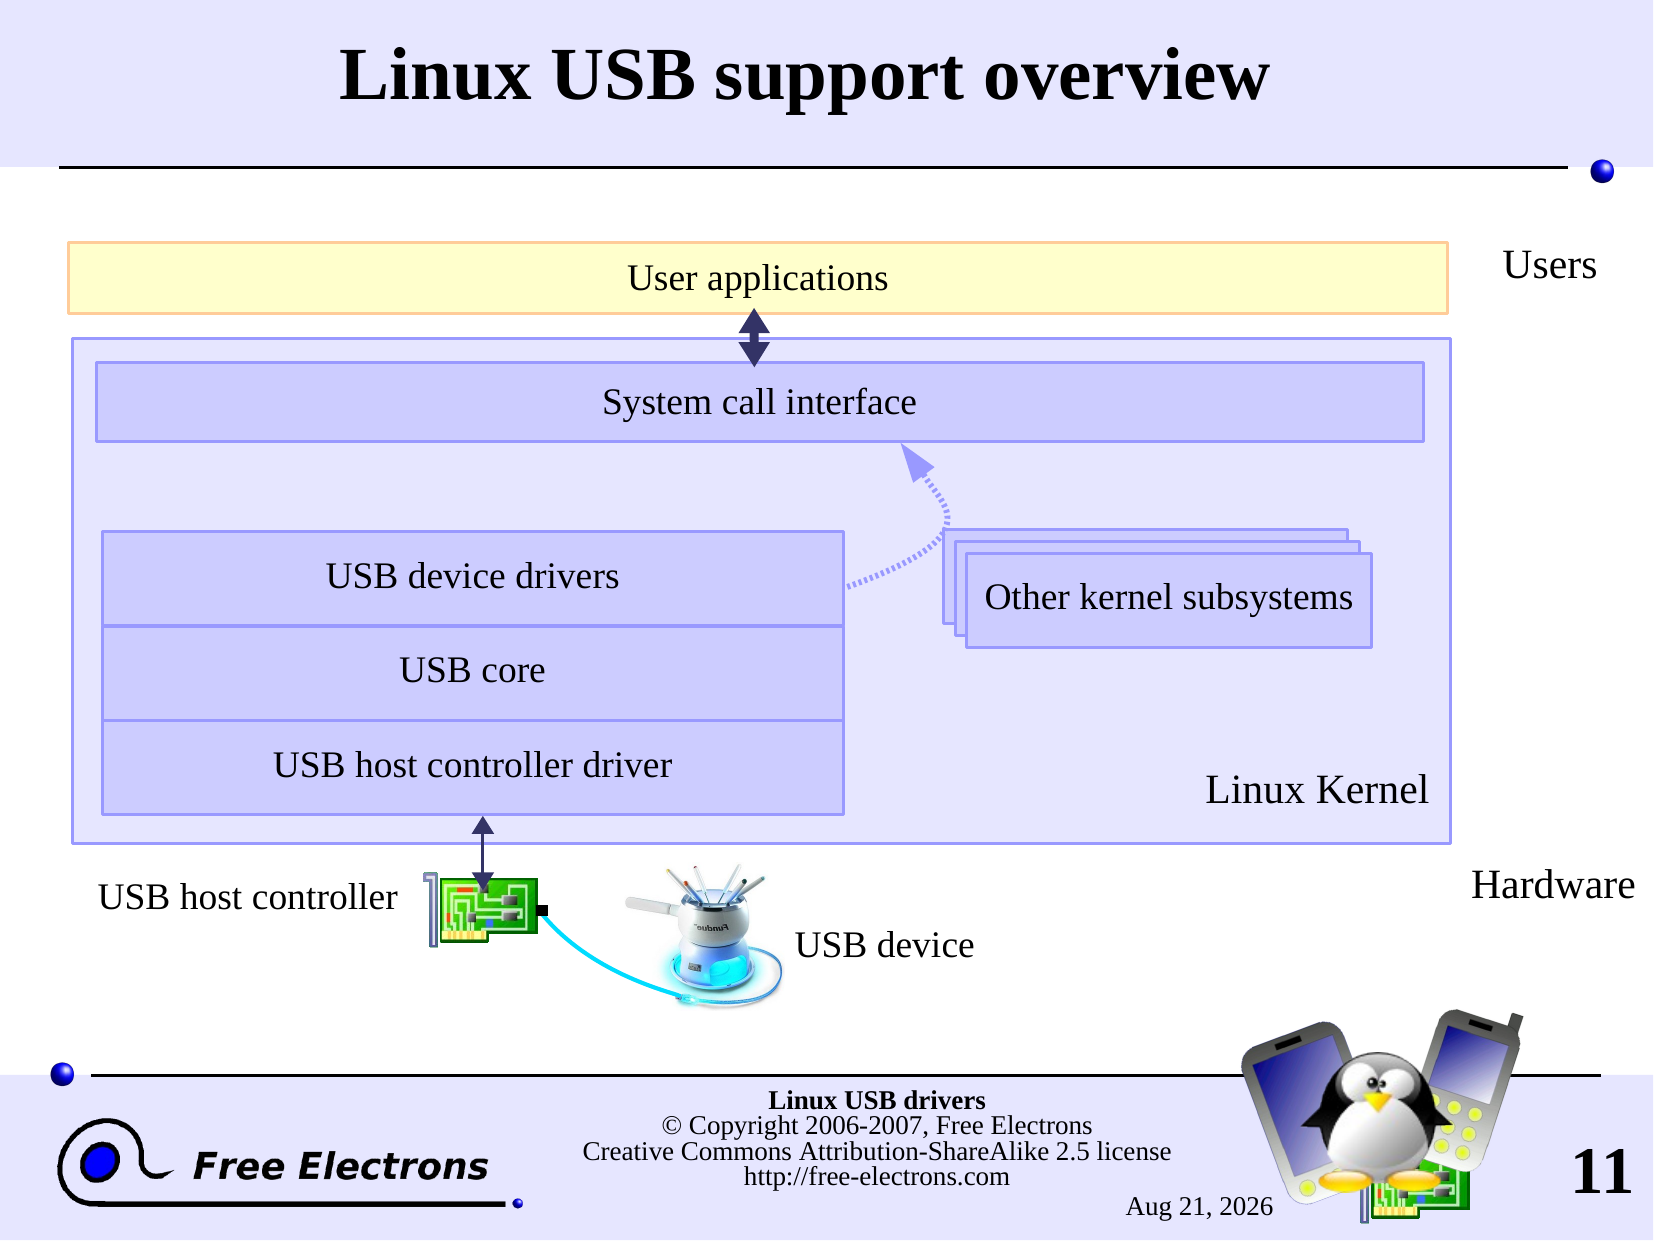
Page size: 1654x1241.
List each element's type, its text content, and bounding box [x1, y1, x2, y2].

text_box System call interface [96, 362, 1424, 442]
picture [1225, 983, 1538, 1241]
text_box Kernel subsystems [955, 541, 1360, 636]
text_box Users [1502, 250, 1607, 303]
text_box USB core [102, 626, 844, 721]
text_box Other kernel subsystems [966, 553, 1372, 648]
text_box Kernel subsystems [943, 529, 1348, 624]
text_box Linux Kernel [1205, 776, 1430, 829]
picture [50, 1107, 527, 1216]
text_box USB host controller [97, 884, 399, 938]
text_box USB device drivers [102, 531, 844, 626]
text_box [536, 905, 548, 916]
picture [624, 862, 785, 1011]
text_box [72, 338, 1451, 844]
text_box Hardware [1471, 870, 1637, 923]
text_box USB device [794, 932, 976, 985]
title Linux USB support overview [60, 25, 1551, 124]
text_box USB host controller driver [102, 721, 844, 815]
picture [423, 844, 544, 965]
text_box User applications [68, 242, 1448, 314]
